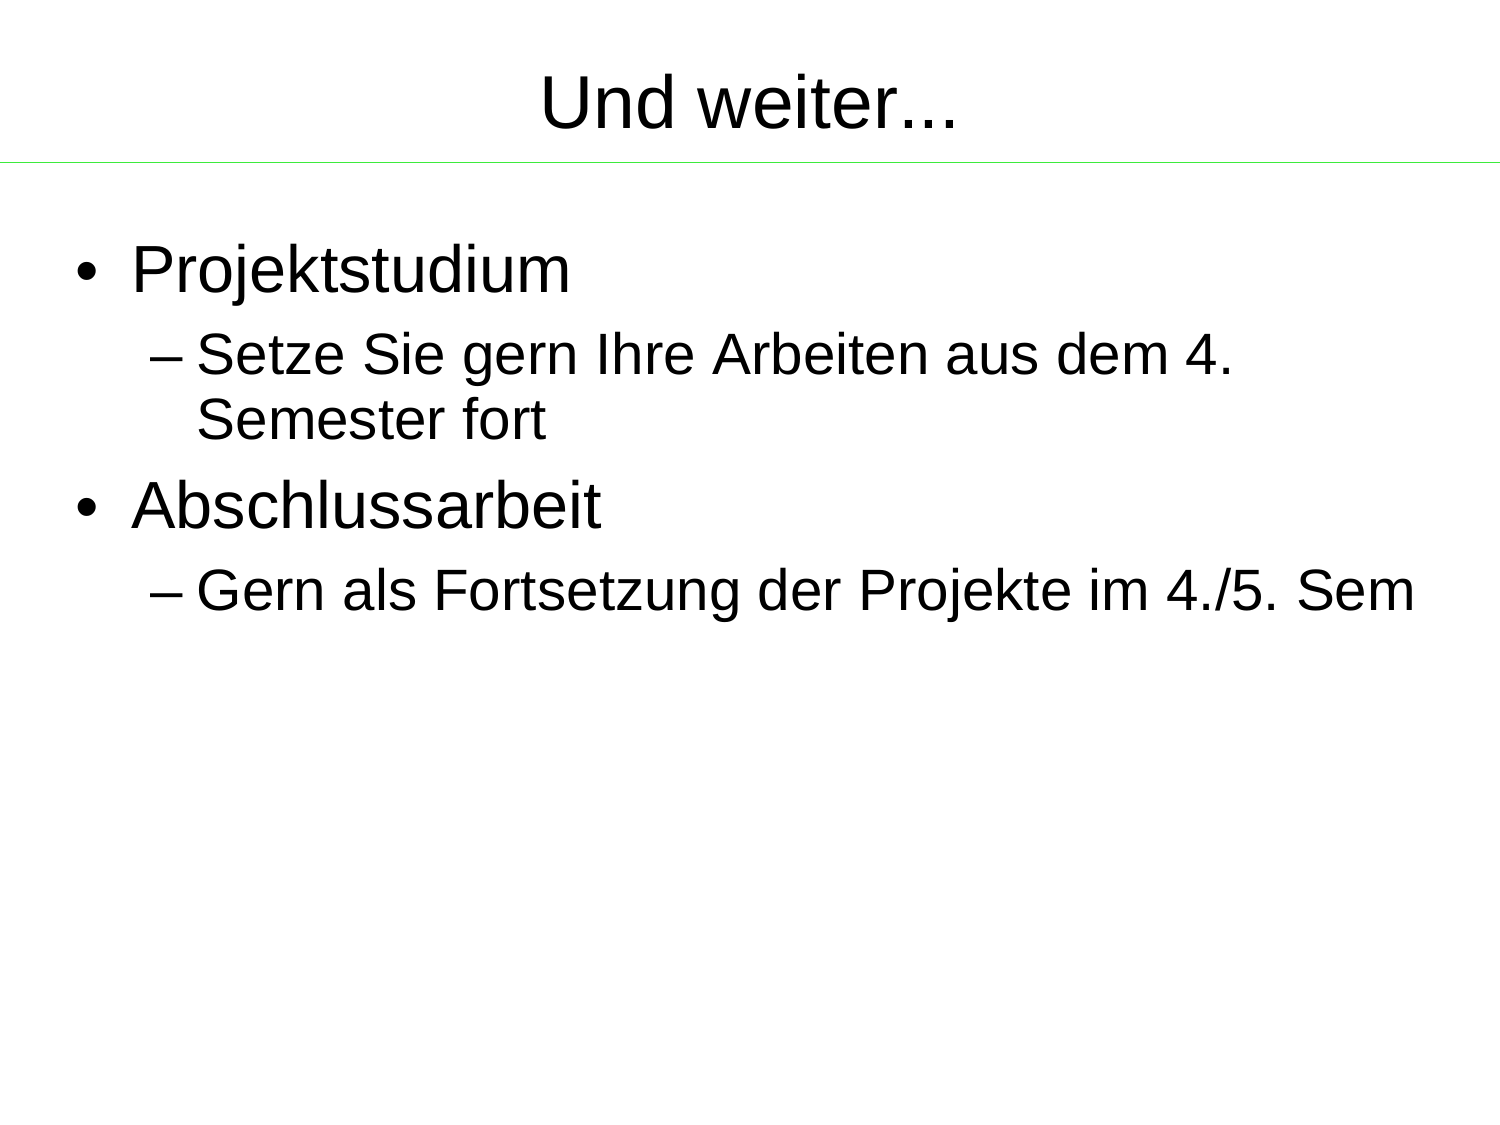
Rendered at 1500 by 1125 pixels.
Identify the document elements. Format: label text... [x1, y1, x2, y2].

list Projektstudium Setze Sie gern Ihre Arbeiten aus dem 4. Semester fort Abschlussarbeit Gern als Fortsetzung der Projekte im 4./5. Sem [75, 232, 1426, 937]
title Und weiter... [75, 49, 1426, 156]
